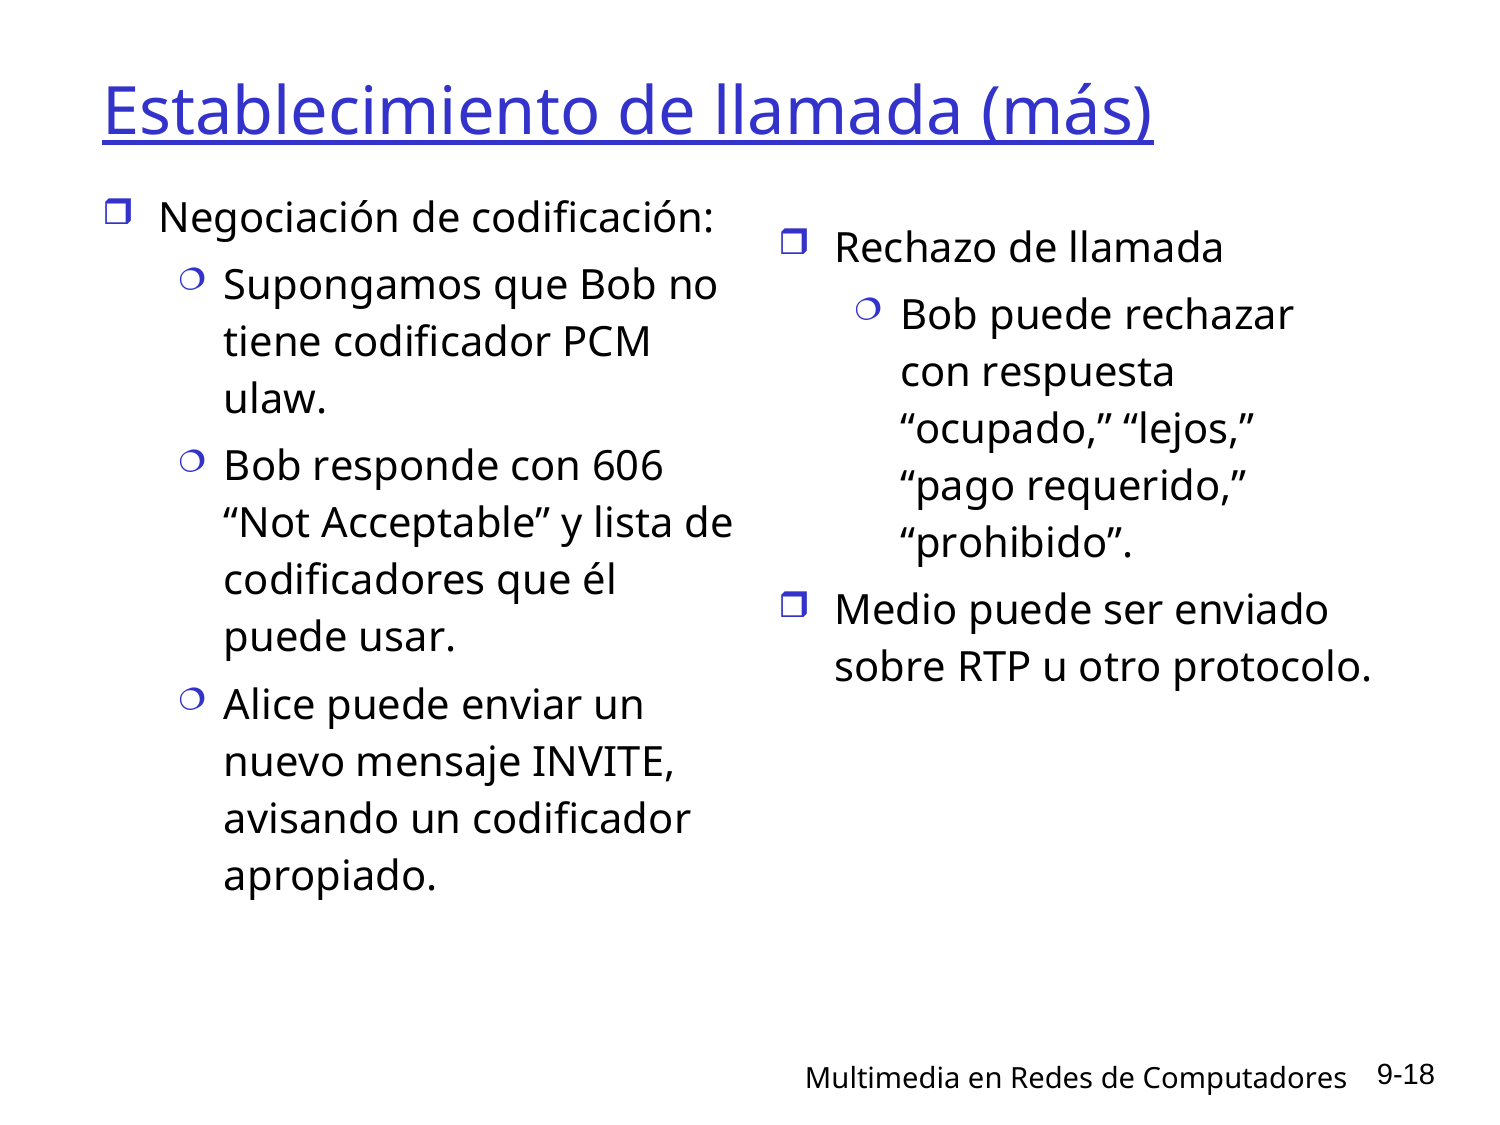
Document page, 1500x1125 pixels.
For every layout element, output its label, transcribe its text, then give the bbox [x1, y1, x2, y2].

list Rechazo de llamada Bob puede rechazar con respuesta “ocupado,” “lejos,” “pago requerido,” “prohibido”. Medio puede ser enviado sobre RTP u otro protocolo. [763, 209, 1389, 1016]
list Negociación de codificación: Supongamos que Bob no tiene codificador PCM ulaw. Bob responde con 606 “Not Acceptable” y lista de codificadores que él puede usar. Alice puede enviar un nuevo mensaje INVITE, avisando un codificador apropiado. [87, 179, 751, 985]
title Establecimiento de llamada (más) [87, 37, 1363, 181]
